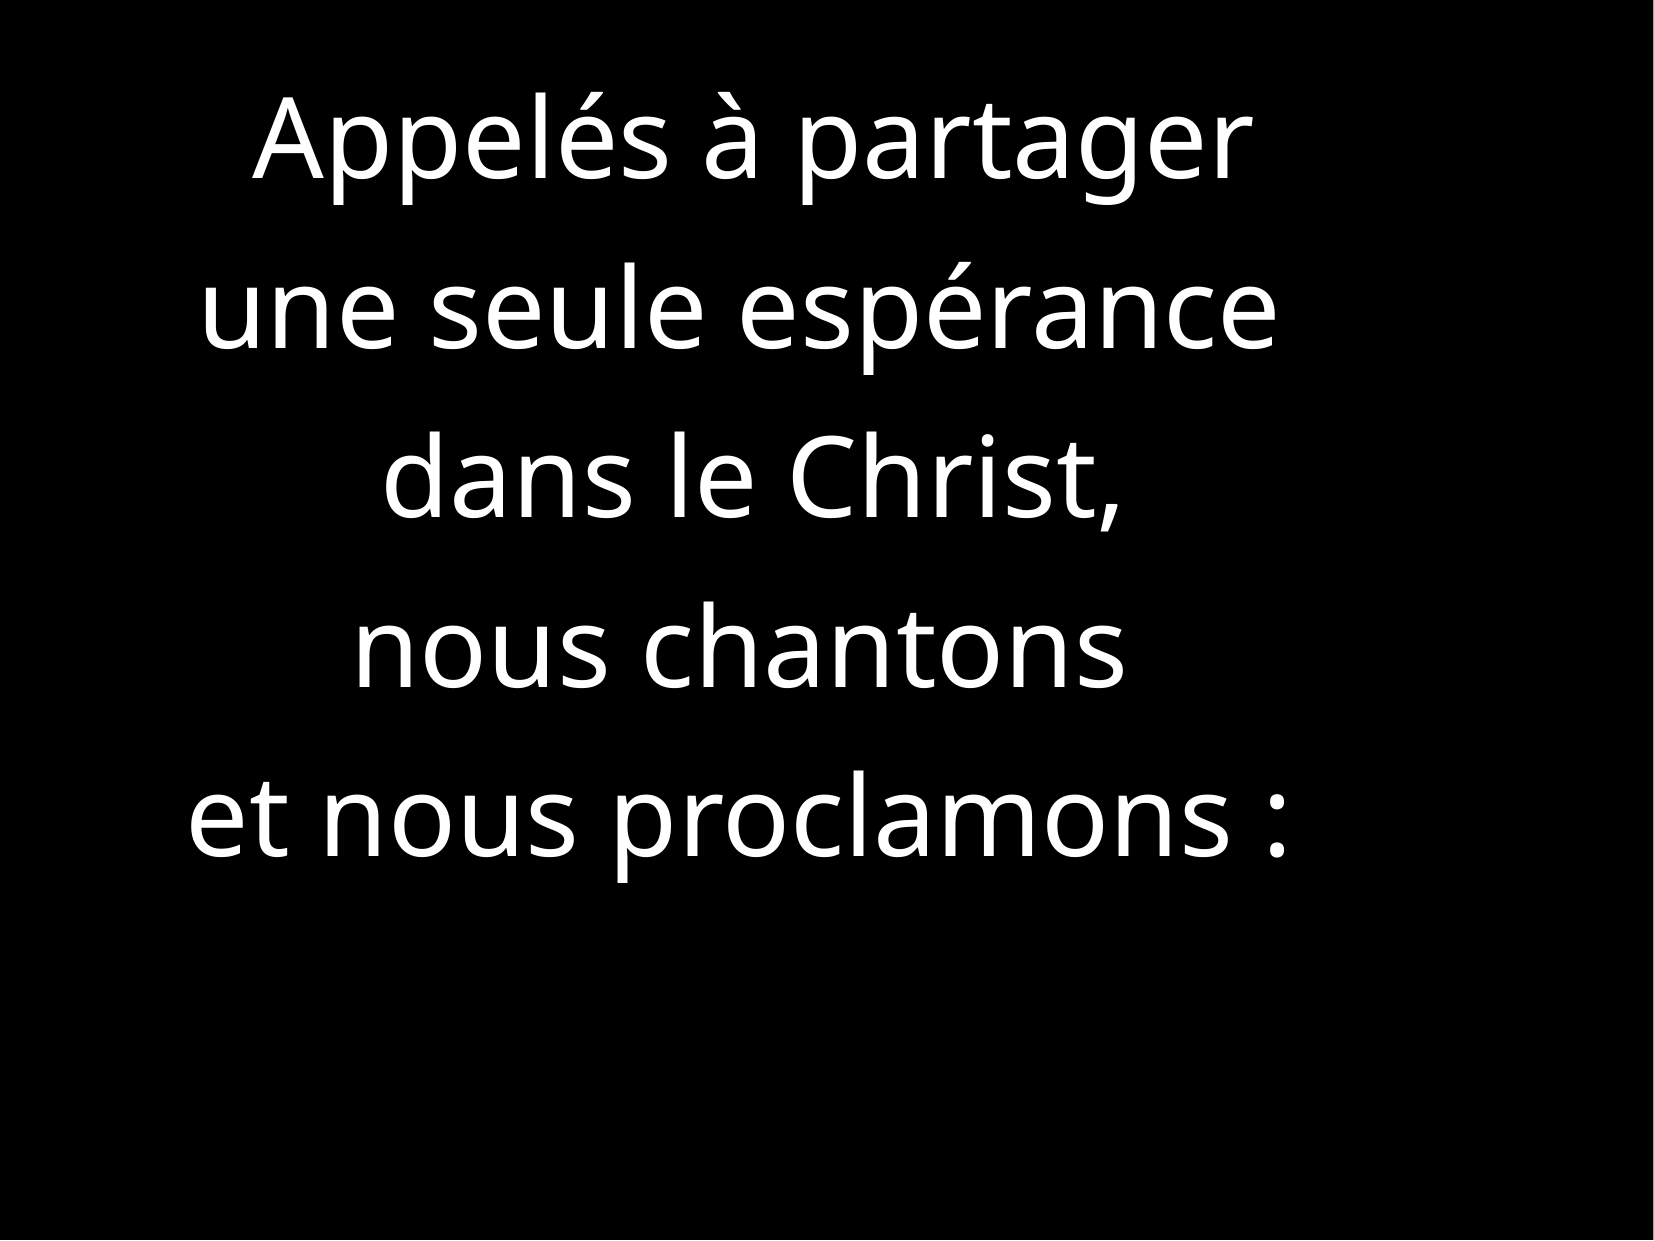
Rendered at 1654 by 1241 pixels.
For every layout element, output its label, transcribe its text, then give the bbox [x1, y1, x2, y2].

text_box Appelés à partager une seule espérance dans le Christ, nous chantons et nous proclamons : [8, 59, 1501, 974]
